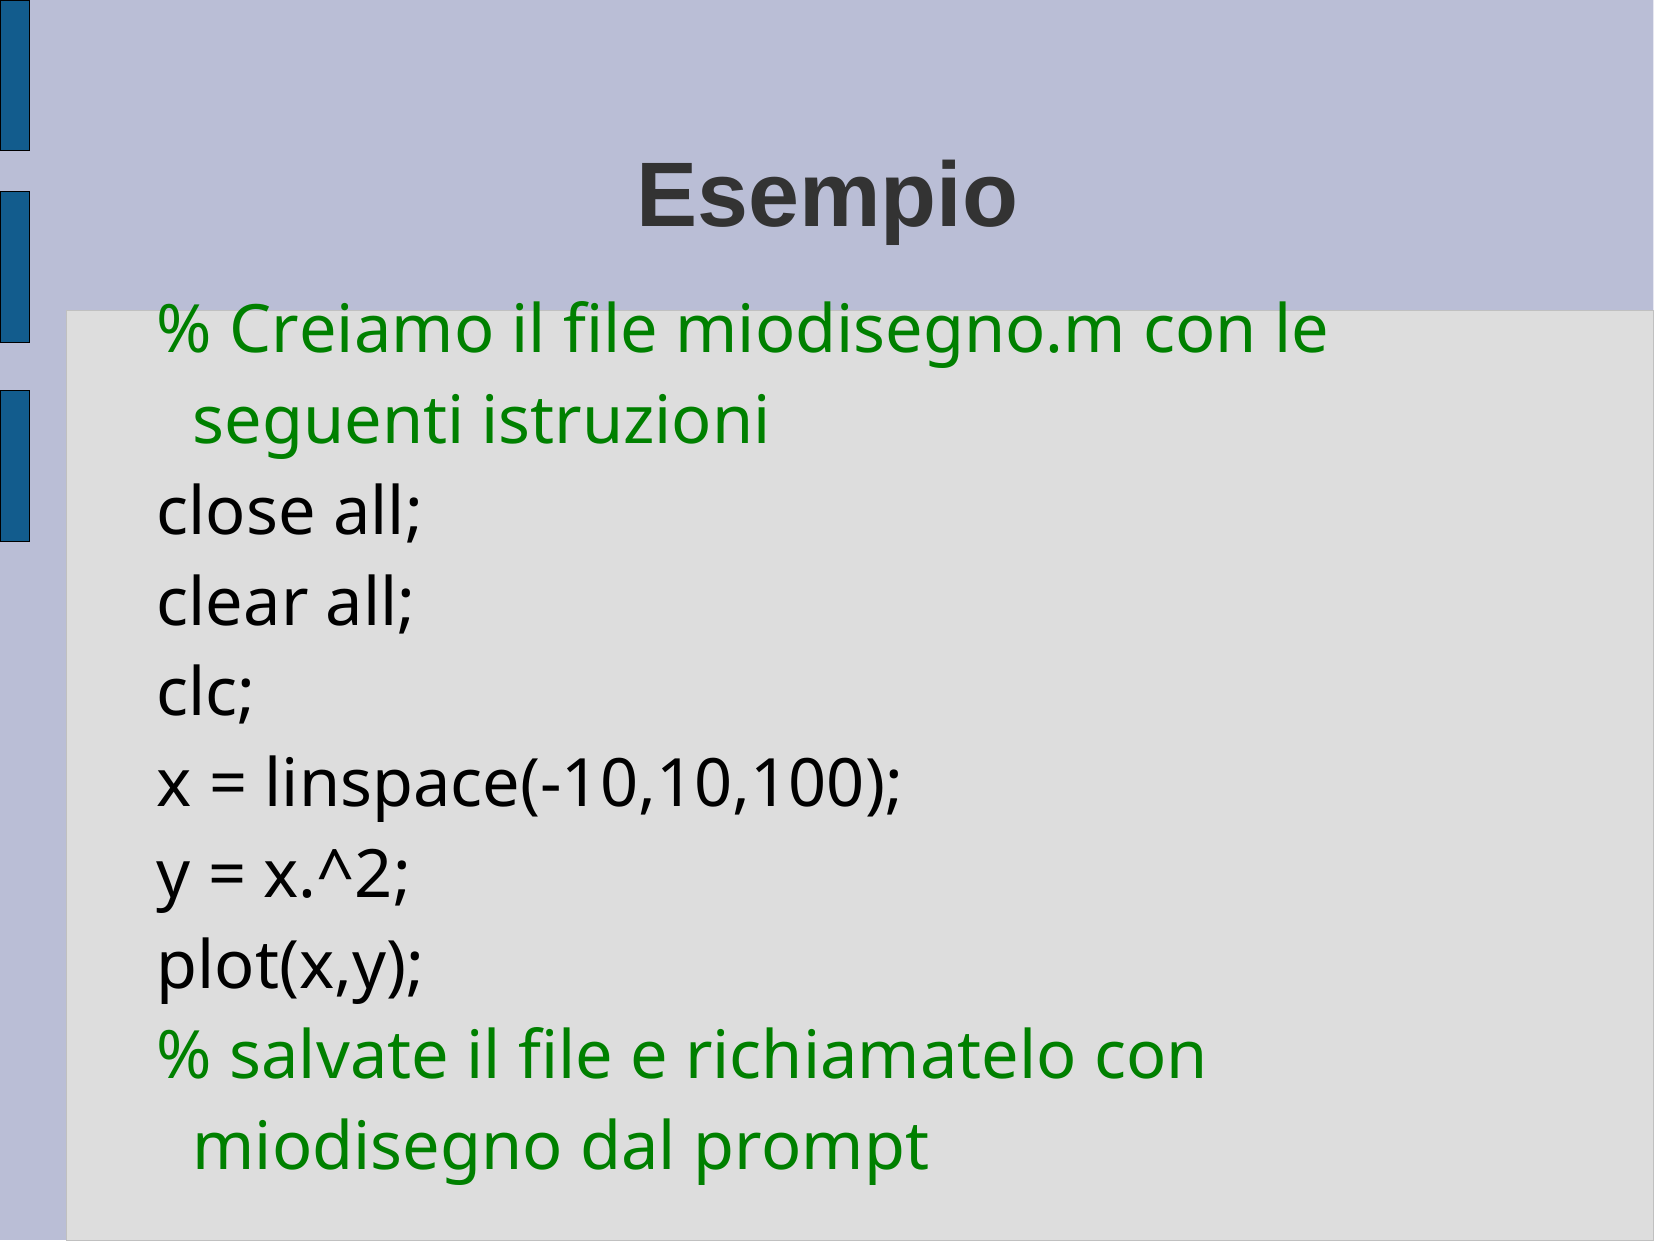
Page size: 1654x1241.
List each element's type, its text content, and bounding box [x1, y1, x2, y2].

title Esempio [121, 91, 1534, 299]
subtitle % Creiamo il file miodisegno.m con le seguenti istruzioni close all; clear all; clc; x = linspace(-10,10,100); y = x.^2; plot(x,y); % salvate il file e richiamatelo con miodisegno dal prompt [121, 330, 1534, 1141]
